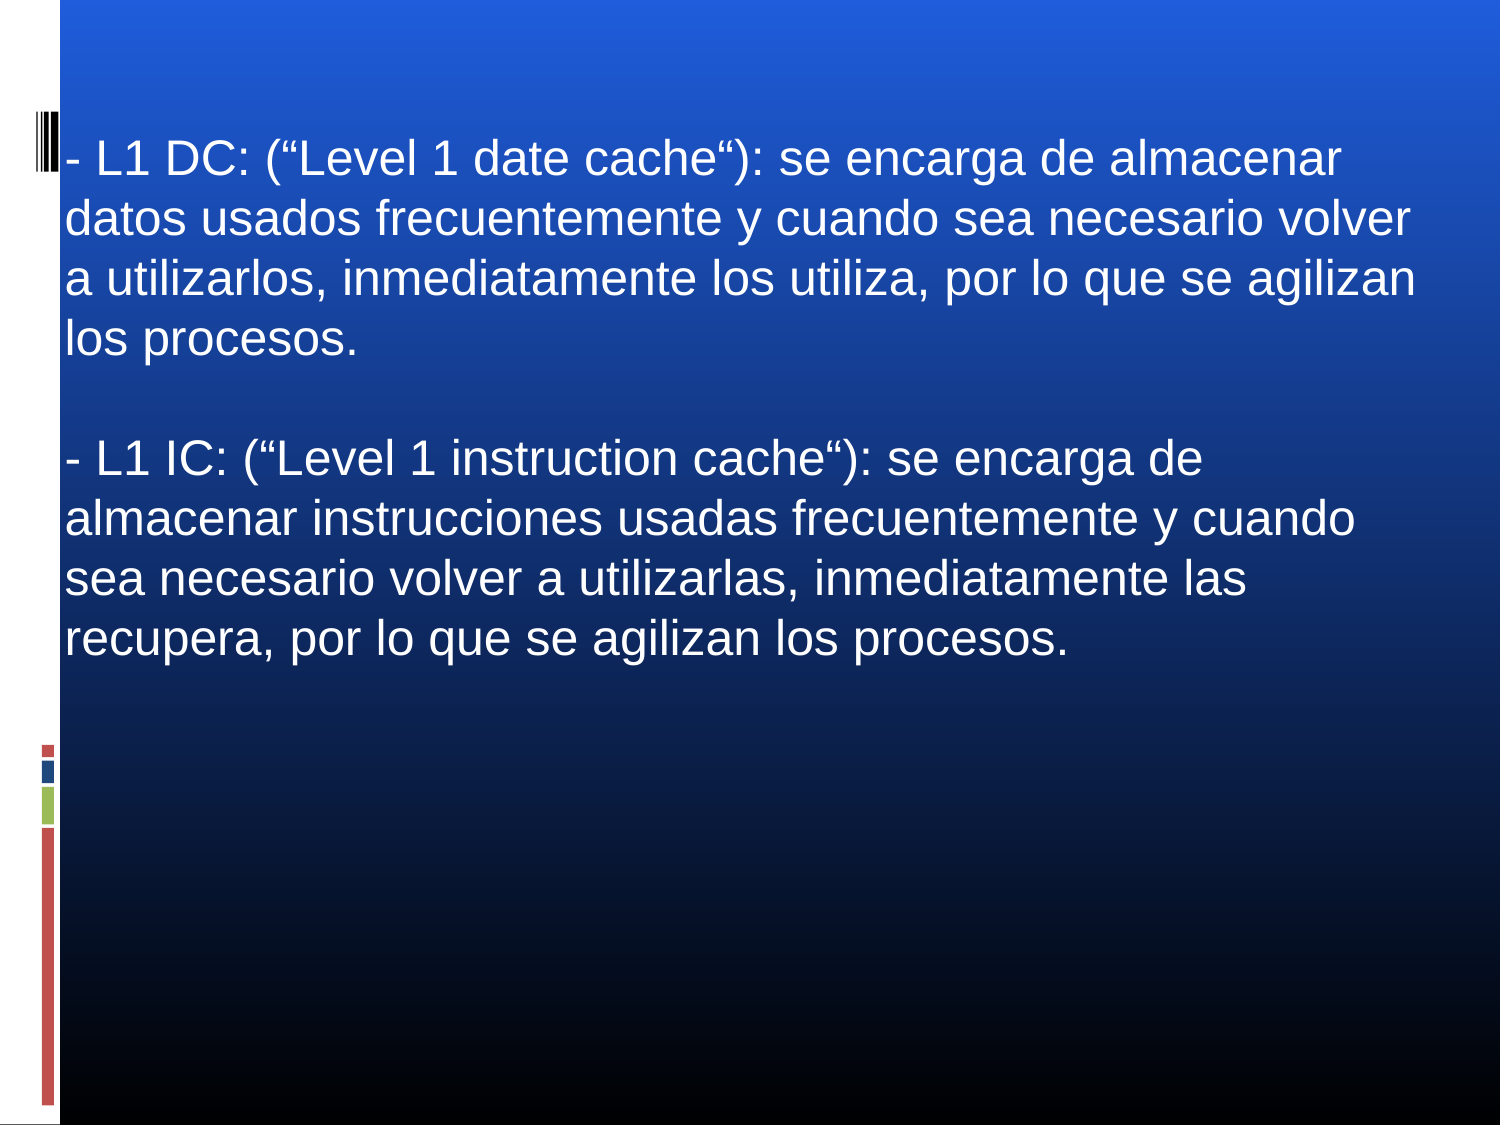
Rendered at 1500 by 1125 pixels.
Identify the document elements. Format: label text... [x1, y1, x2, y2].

text_box - L1 DC: (“Level 1 date cache“): se encarga de almacenar datos usados frecuentemente y cuando sea necesario volver a utilizarlos, inmediatamente los utiliza, por lo que se agilizan los procesos. - L1 IC: (“Level 1 instruction cache“): se encarga de almacenar instrucciones usadas frecuentemente y cuando sea necesario volver a utilizarlas, inmediatamente las recupera, por lo que se agilizan los procesos. [49, 118, 1441, 981]
